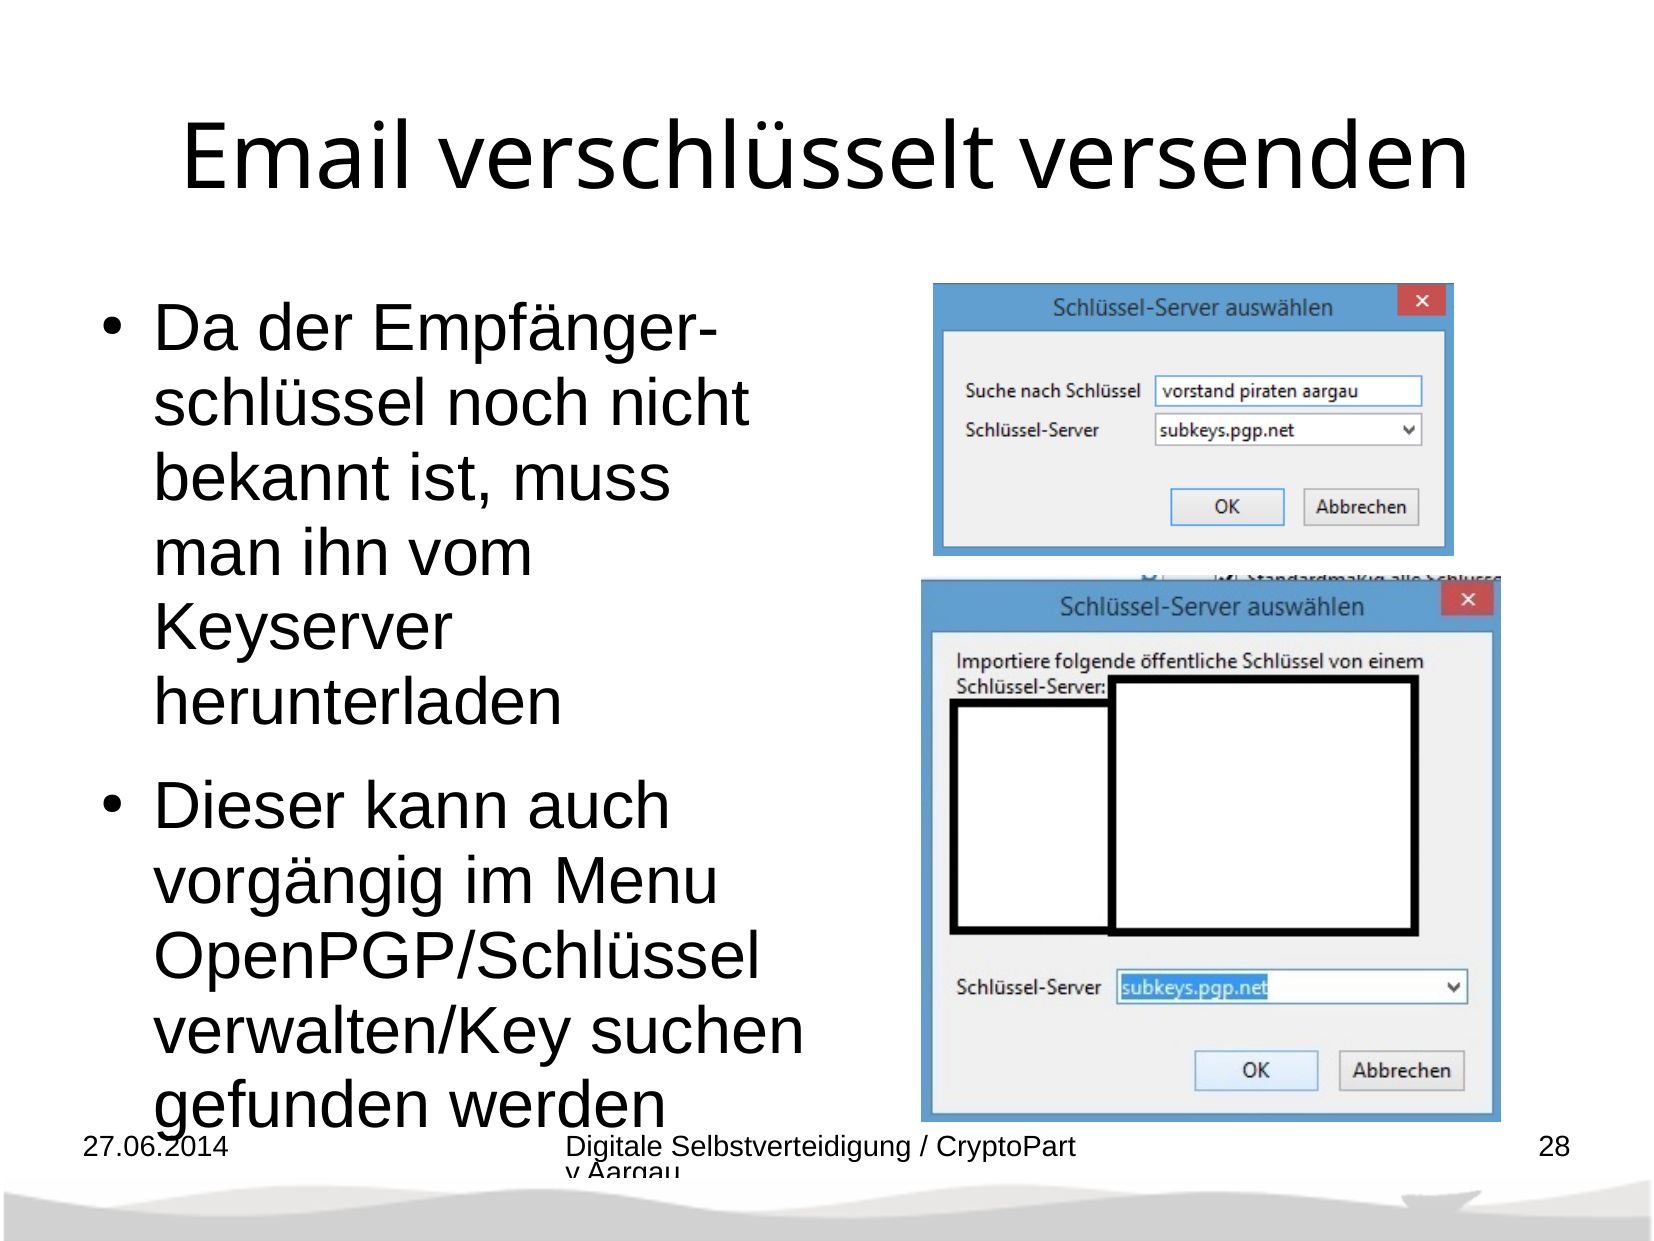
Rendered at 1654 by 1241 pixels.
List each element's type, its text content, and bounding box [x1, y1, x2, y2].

picture [933, 283, 1454, 556]
list Da der Empfänger-schlüssel noch nicht bekannt ist, muss man ihn vom Keyserver herunterladen Dieser kann auch vorgängig im Menu OpenPGP/Schlüssel verwalten/Key suchen gefunden werden [82, 290, 809, 1143]
picture [3, 1178, 1654, 1241]
picture [921, 575, 1501, 1123]
title Email verschlüsselt versenden [82, 49, 1571, 257]
